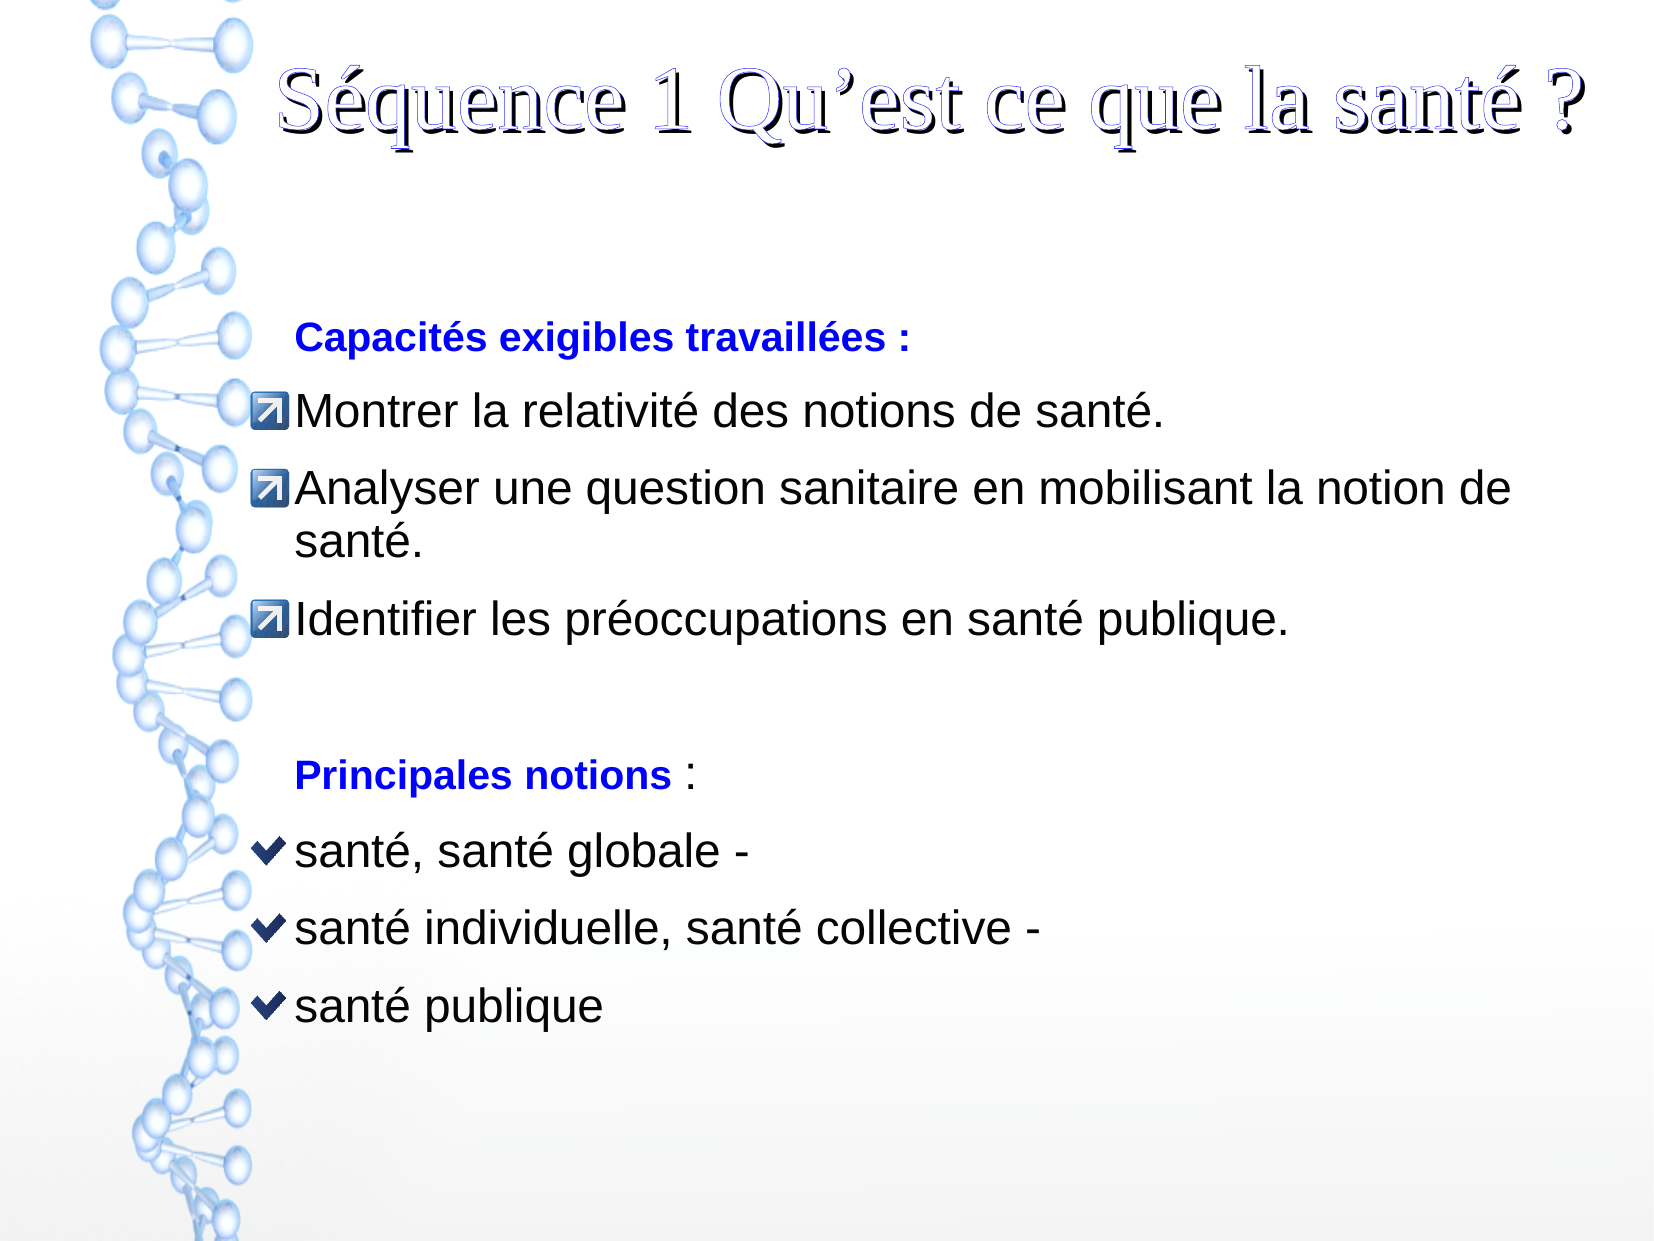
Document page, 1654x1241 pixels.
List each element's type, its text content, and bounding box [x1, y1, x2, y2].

list Capacités exigibles travaillées : Montrer la relativité des notions de santé. Analyser une question sanitaire en mobilisant la notion de santé. Identifier les préoccupations en santé publique. Principales notions : santé, santé globale - santé individuelle, santé collective - santé publique [236, 314, 1565, 1034]
picture [0, 0, 1654, 1241]
title Séquence 1 Qu’est ce que la santé ? [265, 47, 1595, 149]
